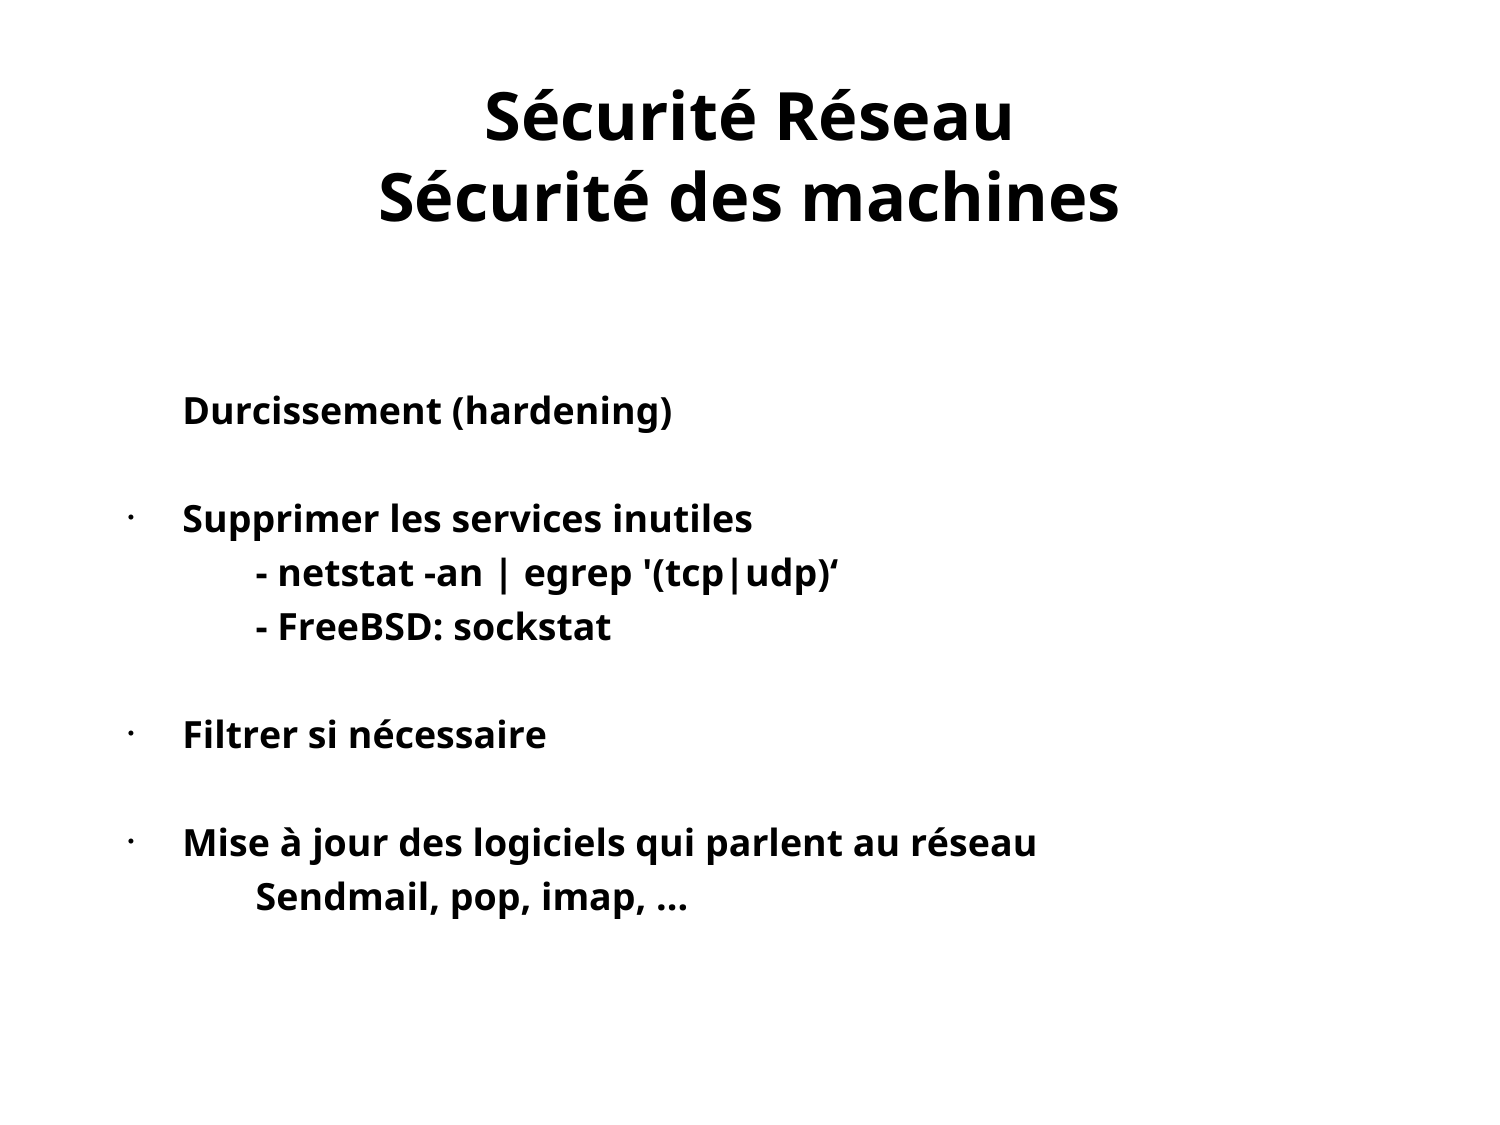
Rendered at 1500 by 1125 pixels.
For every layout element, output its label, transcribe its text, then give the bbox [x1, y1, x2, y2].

title Sécurité Réseau Sécurité des machines [112, 44, 1388, 324]
list Durcissement (hardening) Supprimer les services inutiles - netstat -an | egrep '(tcp|udp)‘ - FreeBSD: sockstat Filtrer si nécessaire Mise à jour des logiciels qui parlent au réseau Sendmail, pop, imap, ... [112, 324, 1388, 1000]
